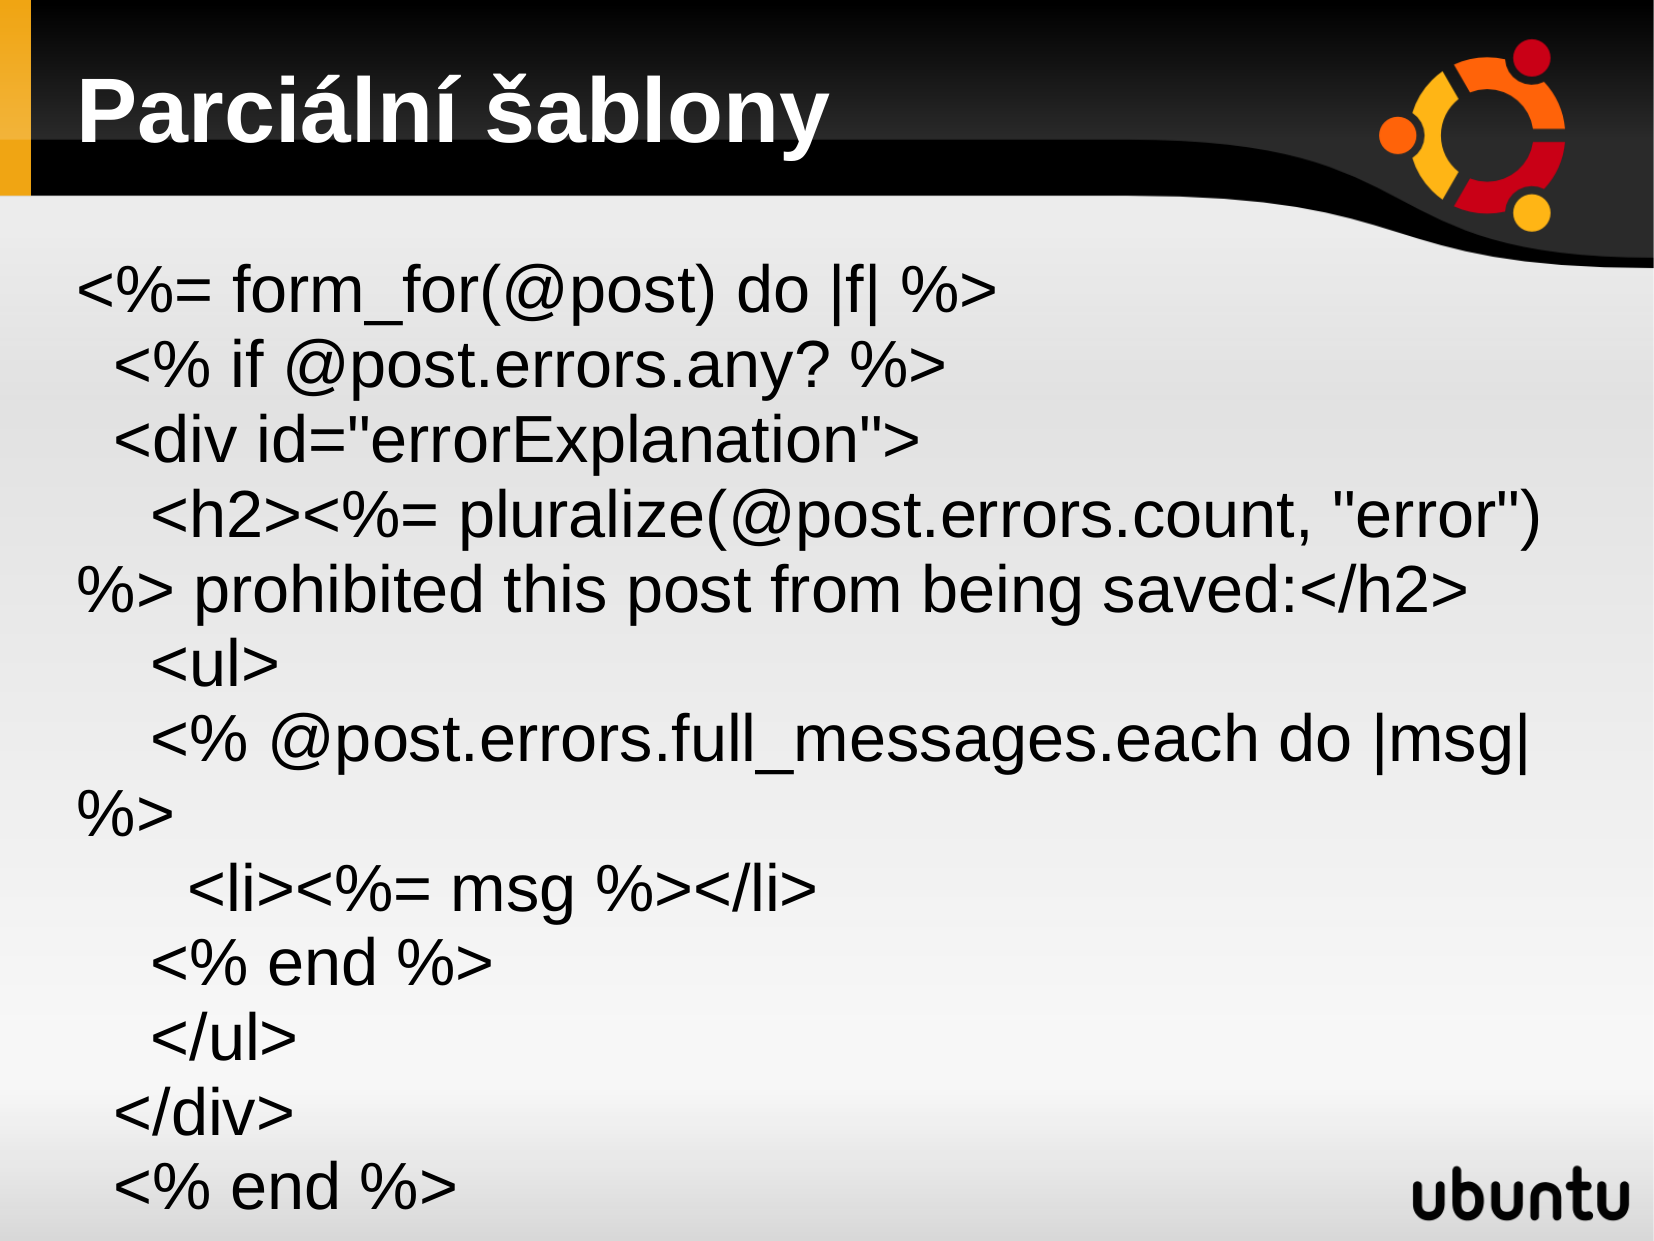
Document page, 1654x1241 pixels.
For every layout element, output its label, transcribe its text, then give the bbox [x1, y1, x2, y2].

list <%= form_for(@post) do |f| %> <% if @post.errors.any? %> <div id="errorExplanation"> <h2><%= pluralize(@post.errors.count, "error") %> prohibited this post from being saved:</h2> <ul> <% @post.errors.full_messages.each do |msg| %> <li><%= msg %></li> <% end %> </ul> </div> <% end %> [76, 252, 1565, 1241]
title Parciální šablony [76, 14, 1565, 207]
picture [0, 0, 1654, 1241]
